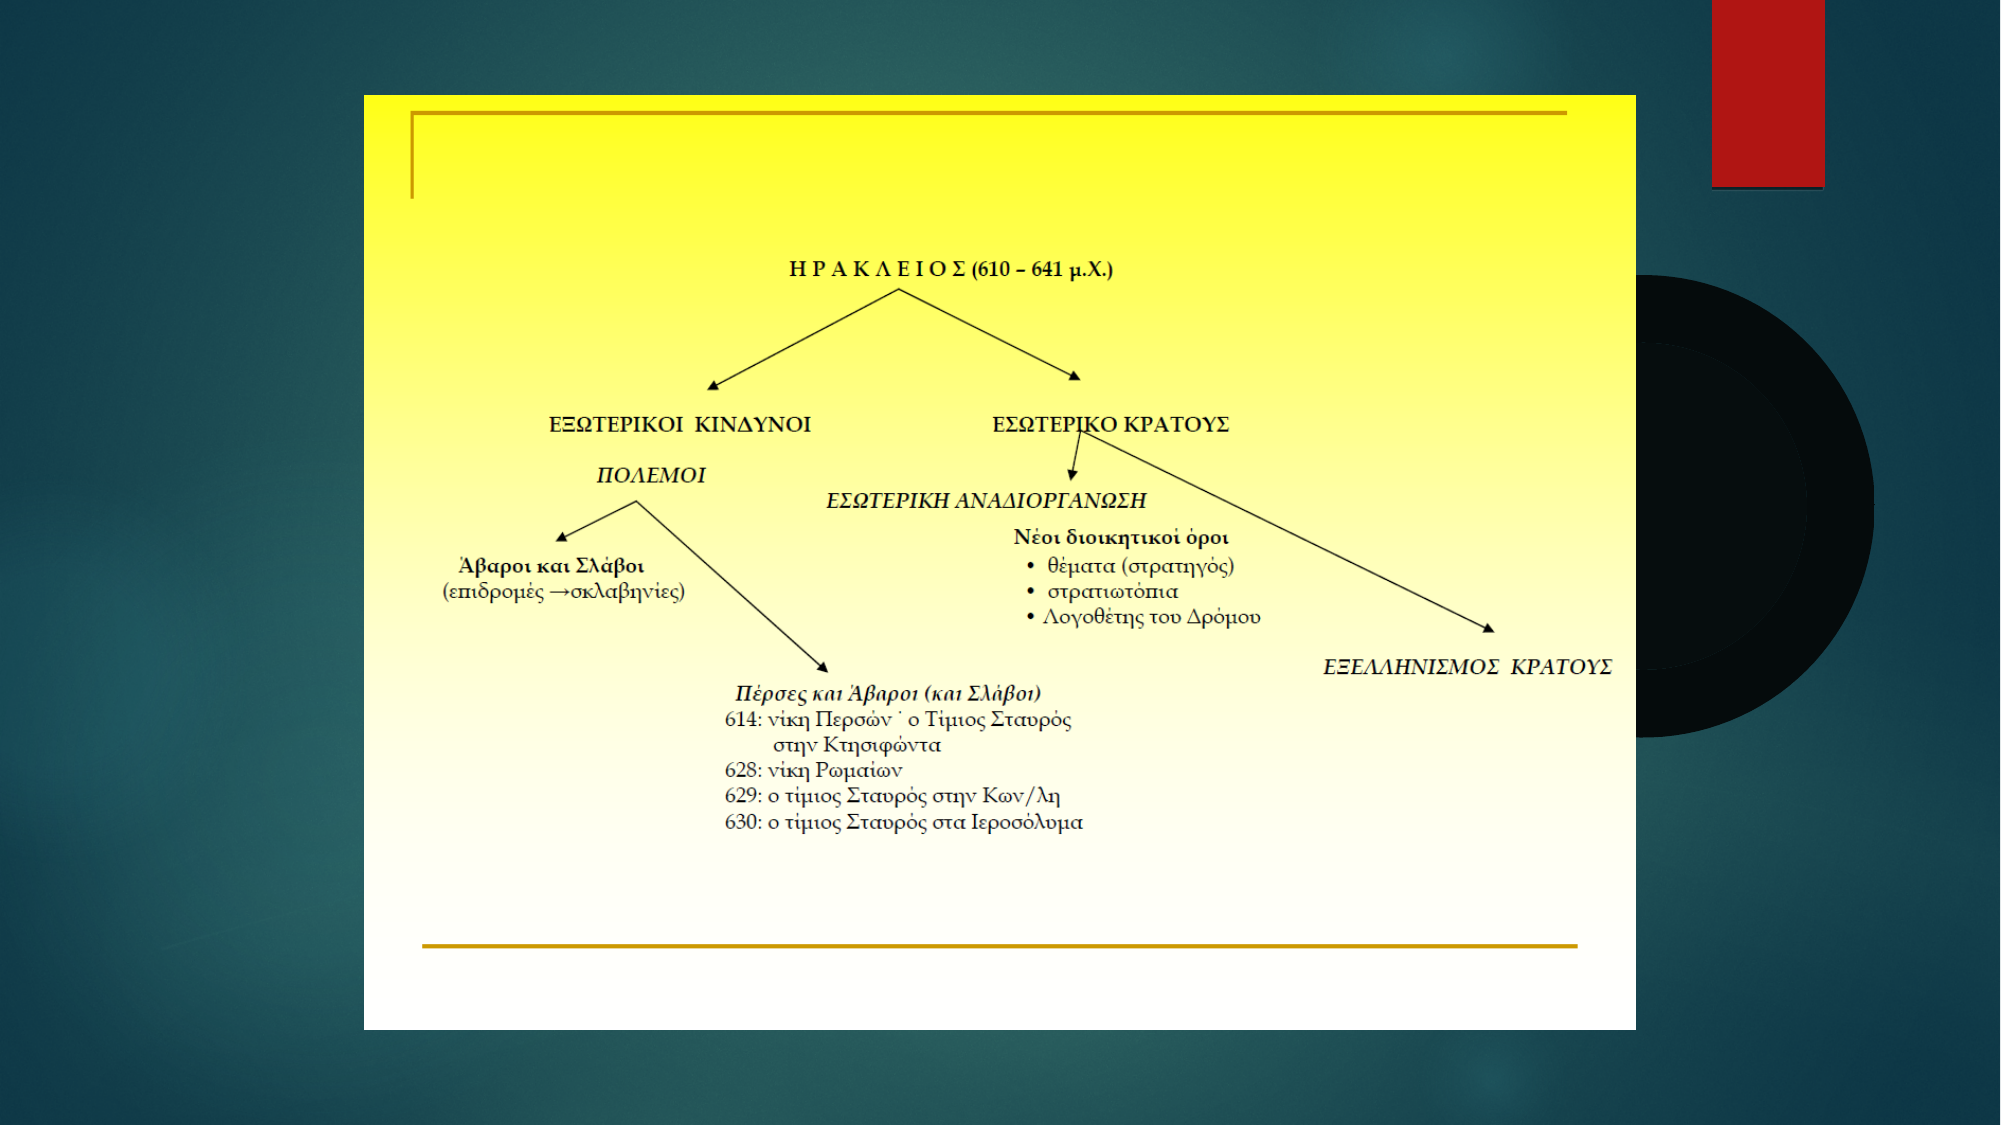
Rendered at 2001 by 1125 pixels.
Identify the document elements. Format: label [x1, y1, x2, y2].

picture [364, 95, 1636, 1030]
